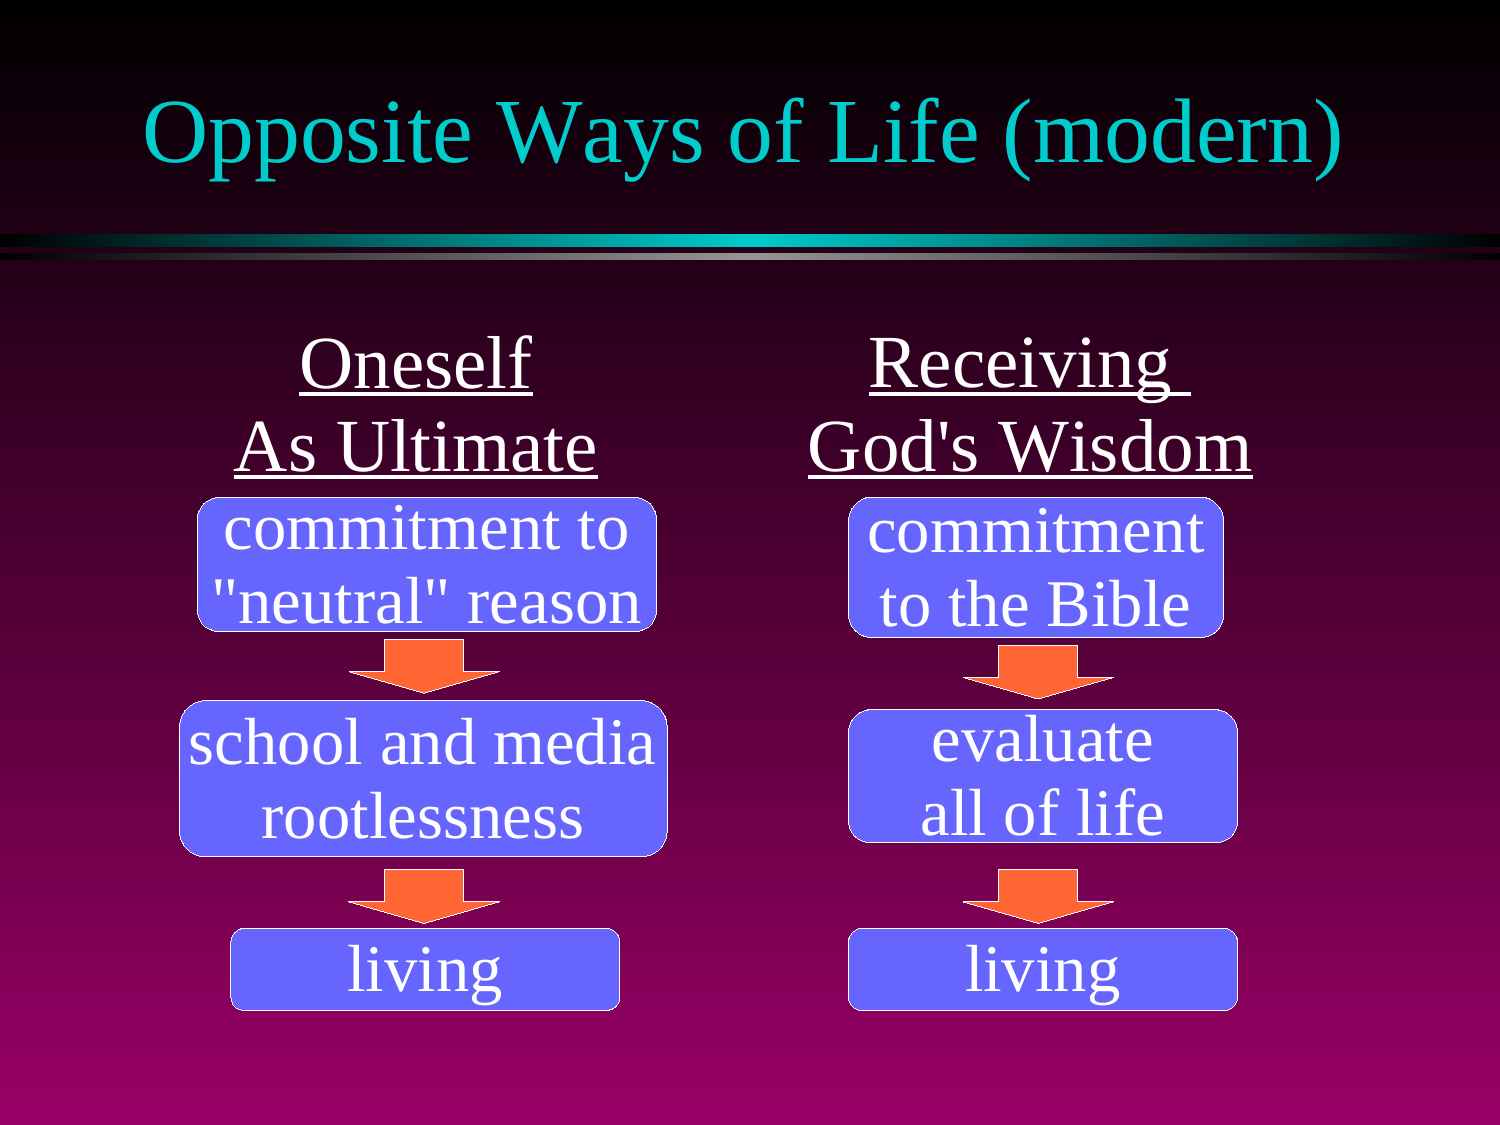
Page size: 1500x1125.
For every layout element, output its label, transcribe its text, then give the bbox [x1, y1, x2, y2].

text_box [963, 869, 1114, 924]
text_box [348, 869, 500, 924]
text_box commitment to "neutral" reason [197, 497, 657, 632]
text_box [963, 645, 1114, 699]
title Opposite Ways of Life (modern) [187, 56, 1463, 244]
text_box living [848, 928, 1238, 1011]
text_box evaluate all of life [848, 709, 1238, 843]
text_box Oneself As Ultimate [108, 313, 724, 495]
text_box school and media rootlessness [179, 700, 668, 857]
text_box [349, 639, 500, 694]
text_box living [230, 928, 620, 1011]
text_box Receiving God's Wisdom [724, 313, 1338, 495]
text_box commitment to the Bible [848, 497, 1224, 638]
